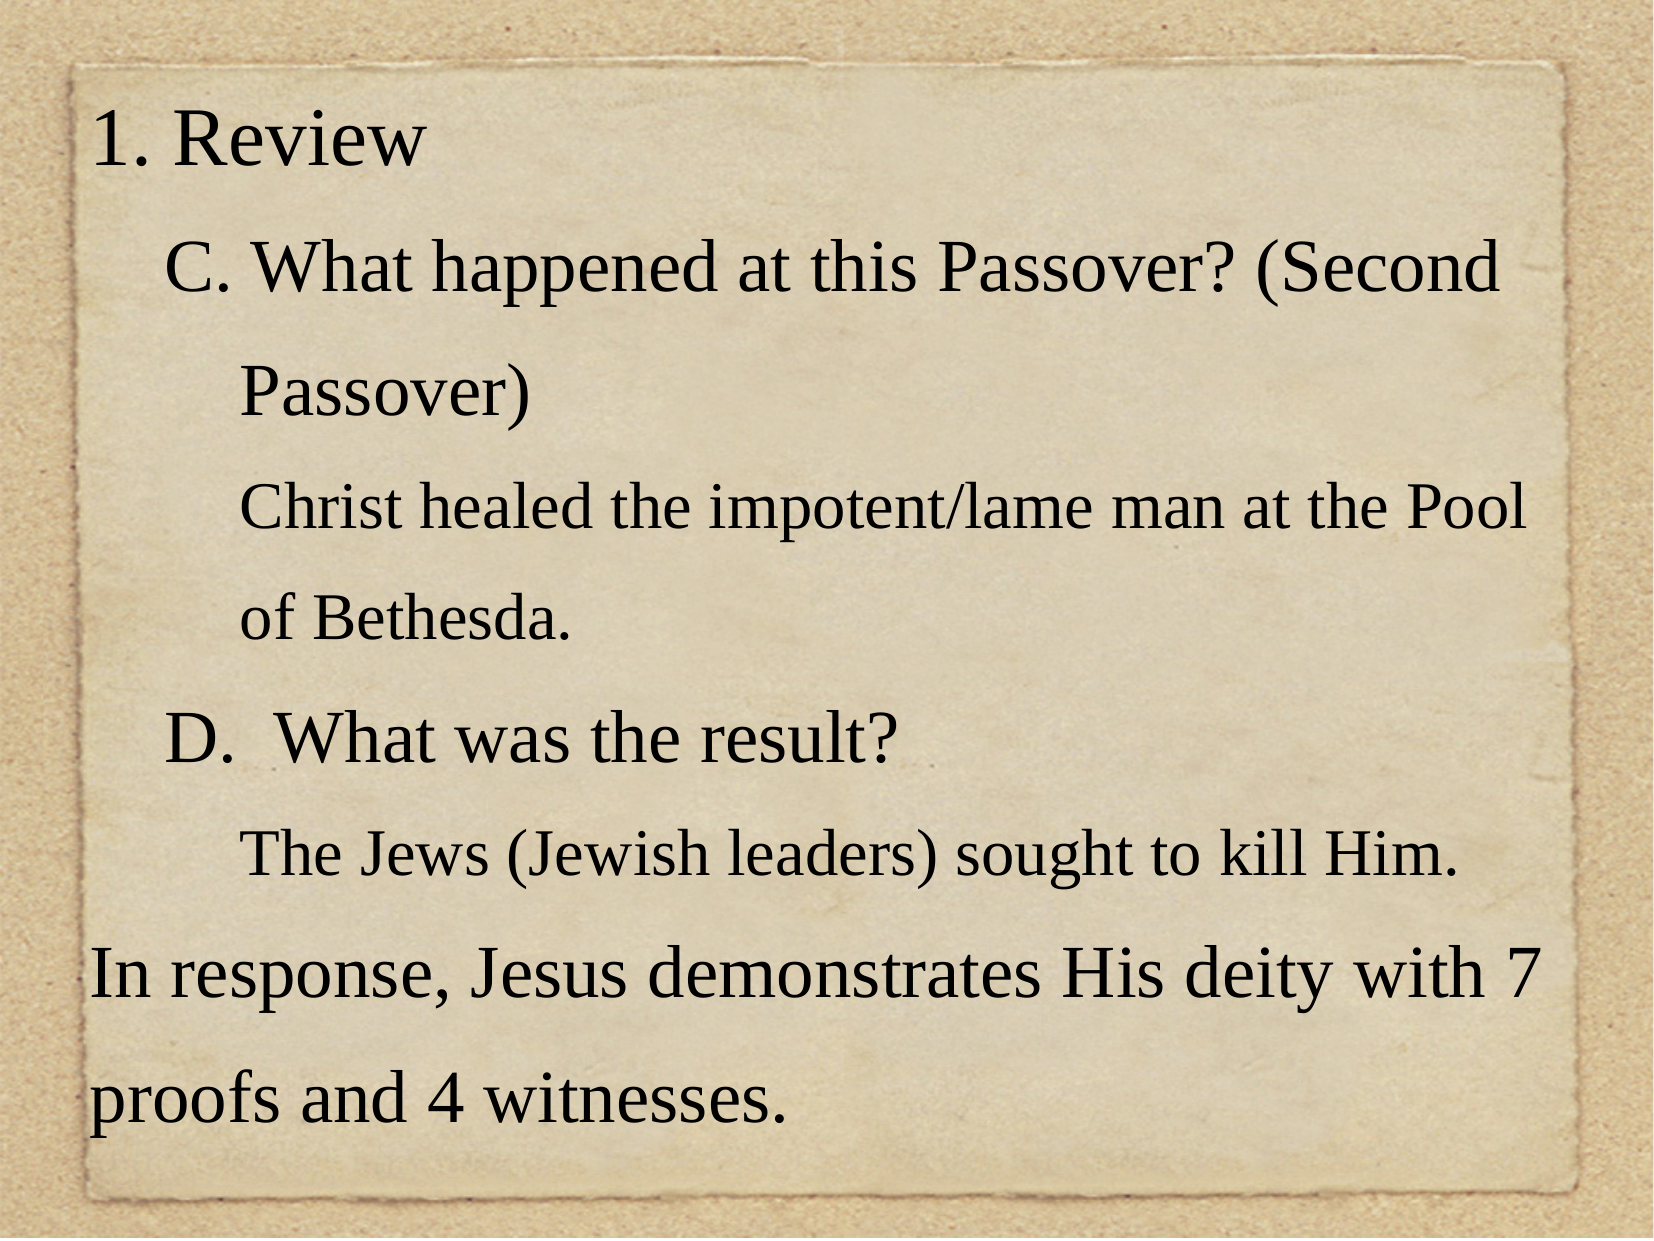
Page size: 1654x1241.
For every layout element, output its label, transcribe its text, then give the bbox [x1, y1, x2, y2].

picture [0, 0, 1654, 1238]
text_box 1. Review C. What happened at this Passover? (Second Passover) Christ healed the impotent/lame man at the Pool of Bethesda. D. What was the result? The Jews (Jewish leaders) sought to kill Him. In response, Jesus demonstrates His deity with 7 proofs and 4 witnesses. [75, 37, 1576, 1163]
